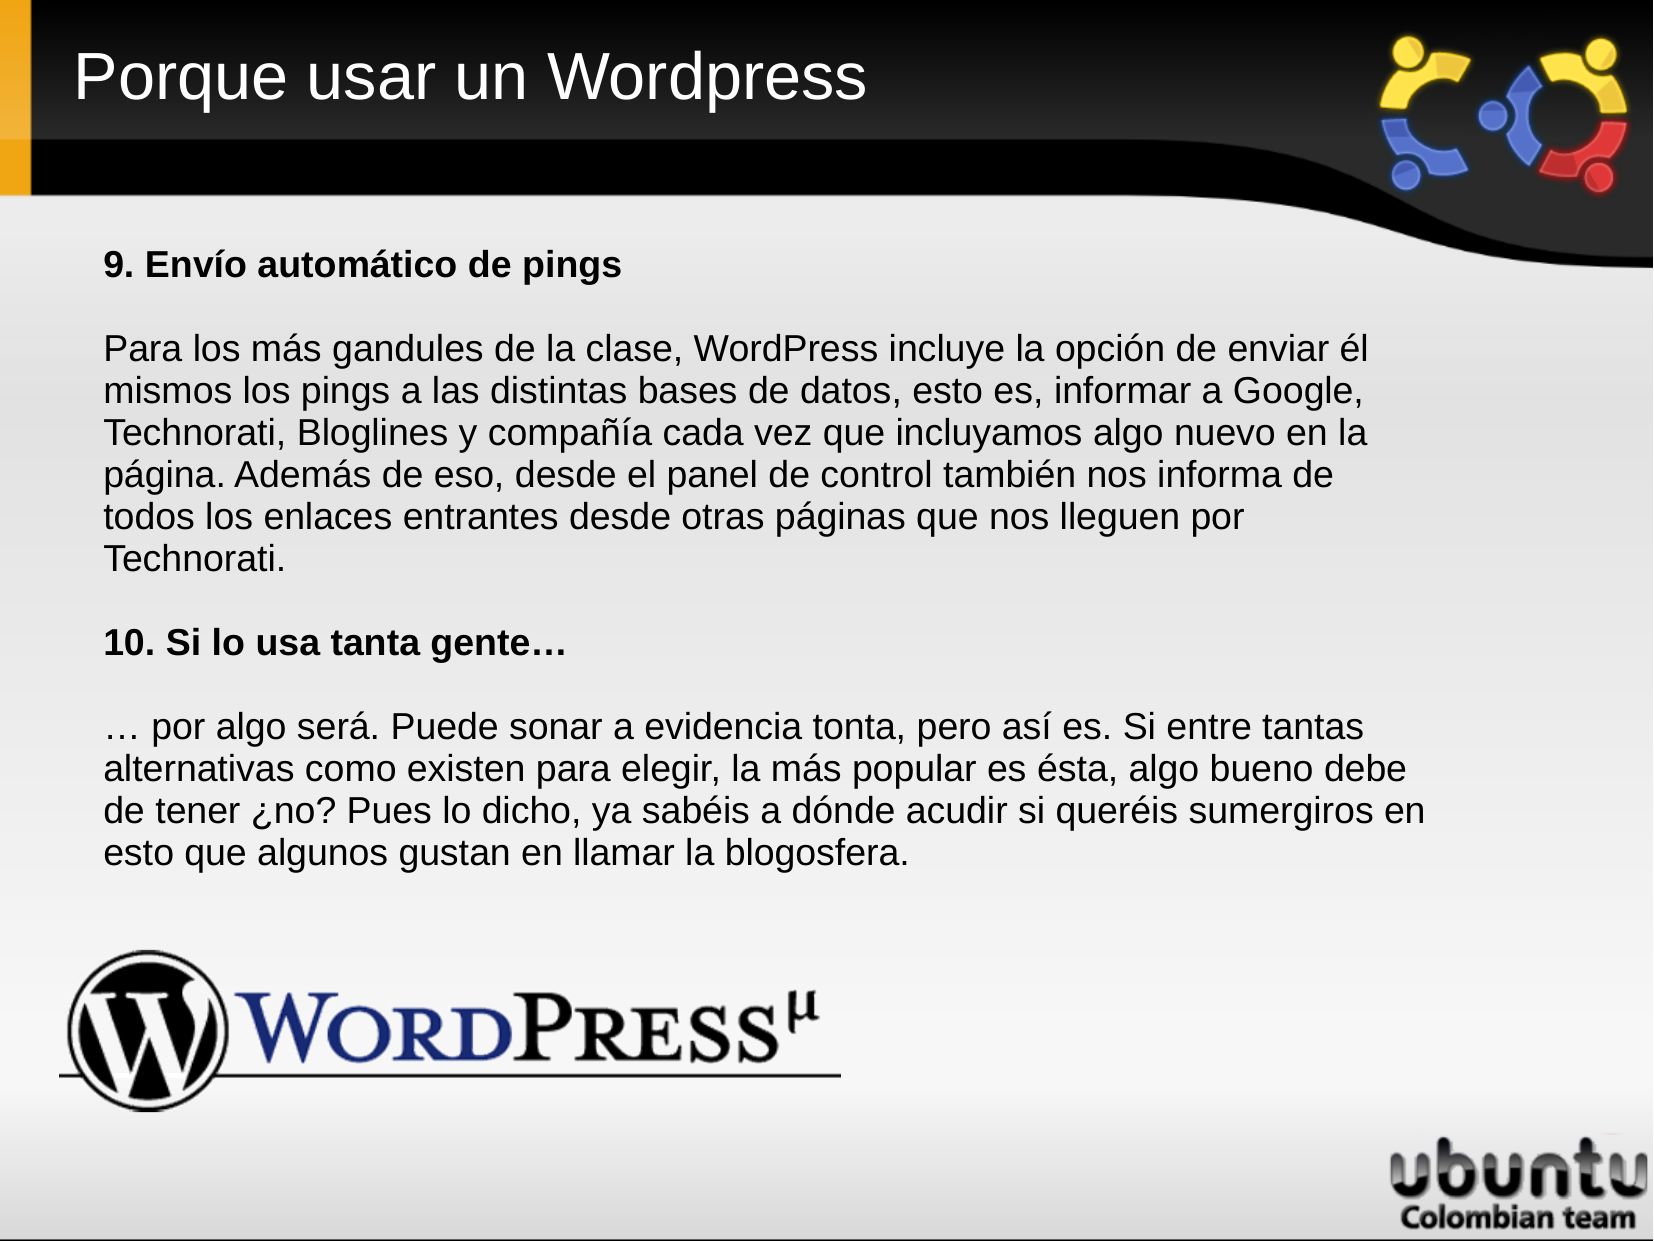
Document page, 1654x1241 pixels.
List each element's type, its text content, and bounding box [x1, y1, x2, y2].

picture [0, 0, 1654, 1241]
text_box Porque usar un Wordpress [59, 31, 1300, 122]
text_box 9. Envío automático de pings Para los más gandules de la clase, WordPress incluye la opción de enviar él mismos los pings a las distintas bases de datos, esto es, informar a Google, Technorati, Bloglines y compañía cada vez que incluyamos algo nuevo en la página. Además de eso, desde el panel de control también nos informa de todos los enlaces entrantes desde otras páginas que nos lleguen por Technorati. 10. Si lo usa tanta gente… … por algo será. Puede sonar a evidencia tonta, pero así es. Si entre tantas alternativas como existen para elegir, la más popular es ésta, algo bueno debe de tener ¿no? Pues lo dicho, ya sabéis a dónde acudir si queréis sumergiros en esto que algunos gustan en llamar la blogosfera. [88, 236, 1447, 881]
